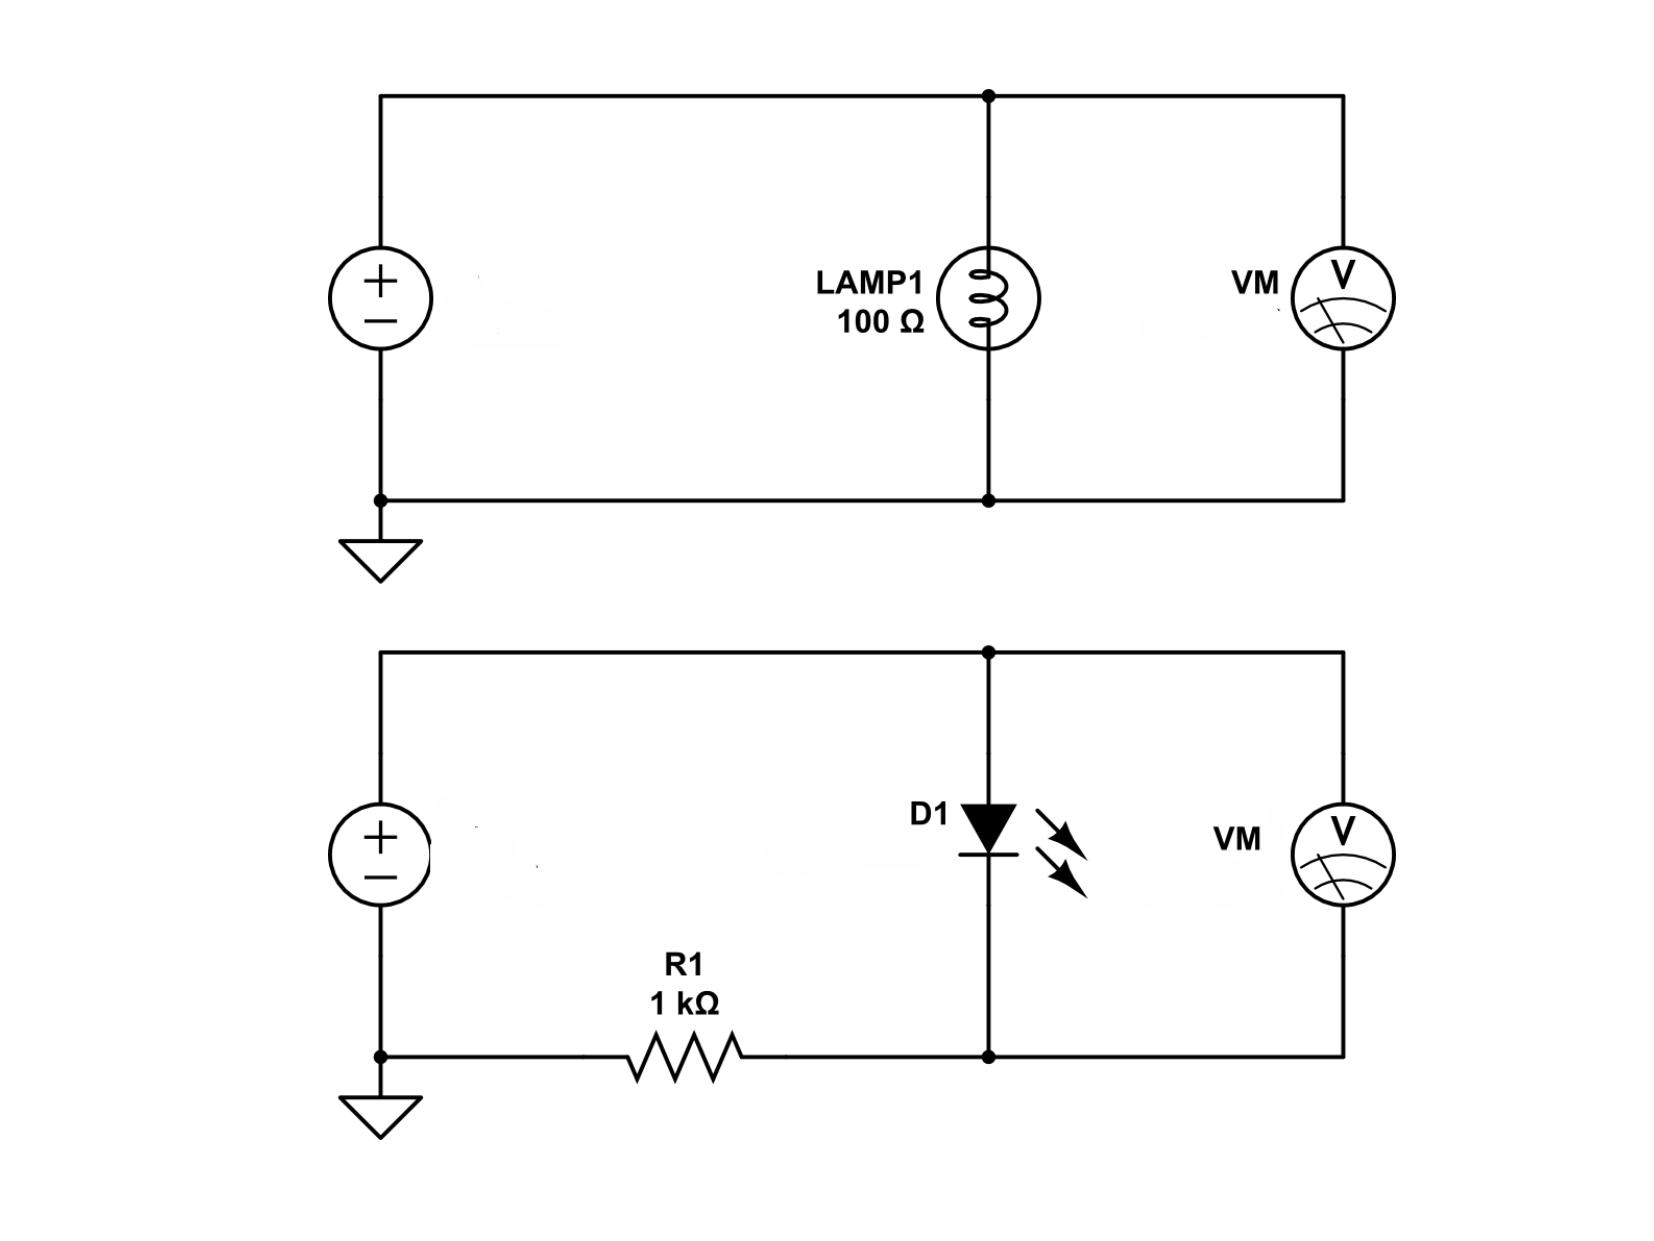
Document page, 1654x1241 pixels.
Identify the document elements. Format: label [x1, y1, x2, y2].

picture [328, 89, 1396, 1141]
